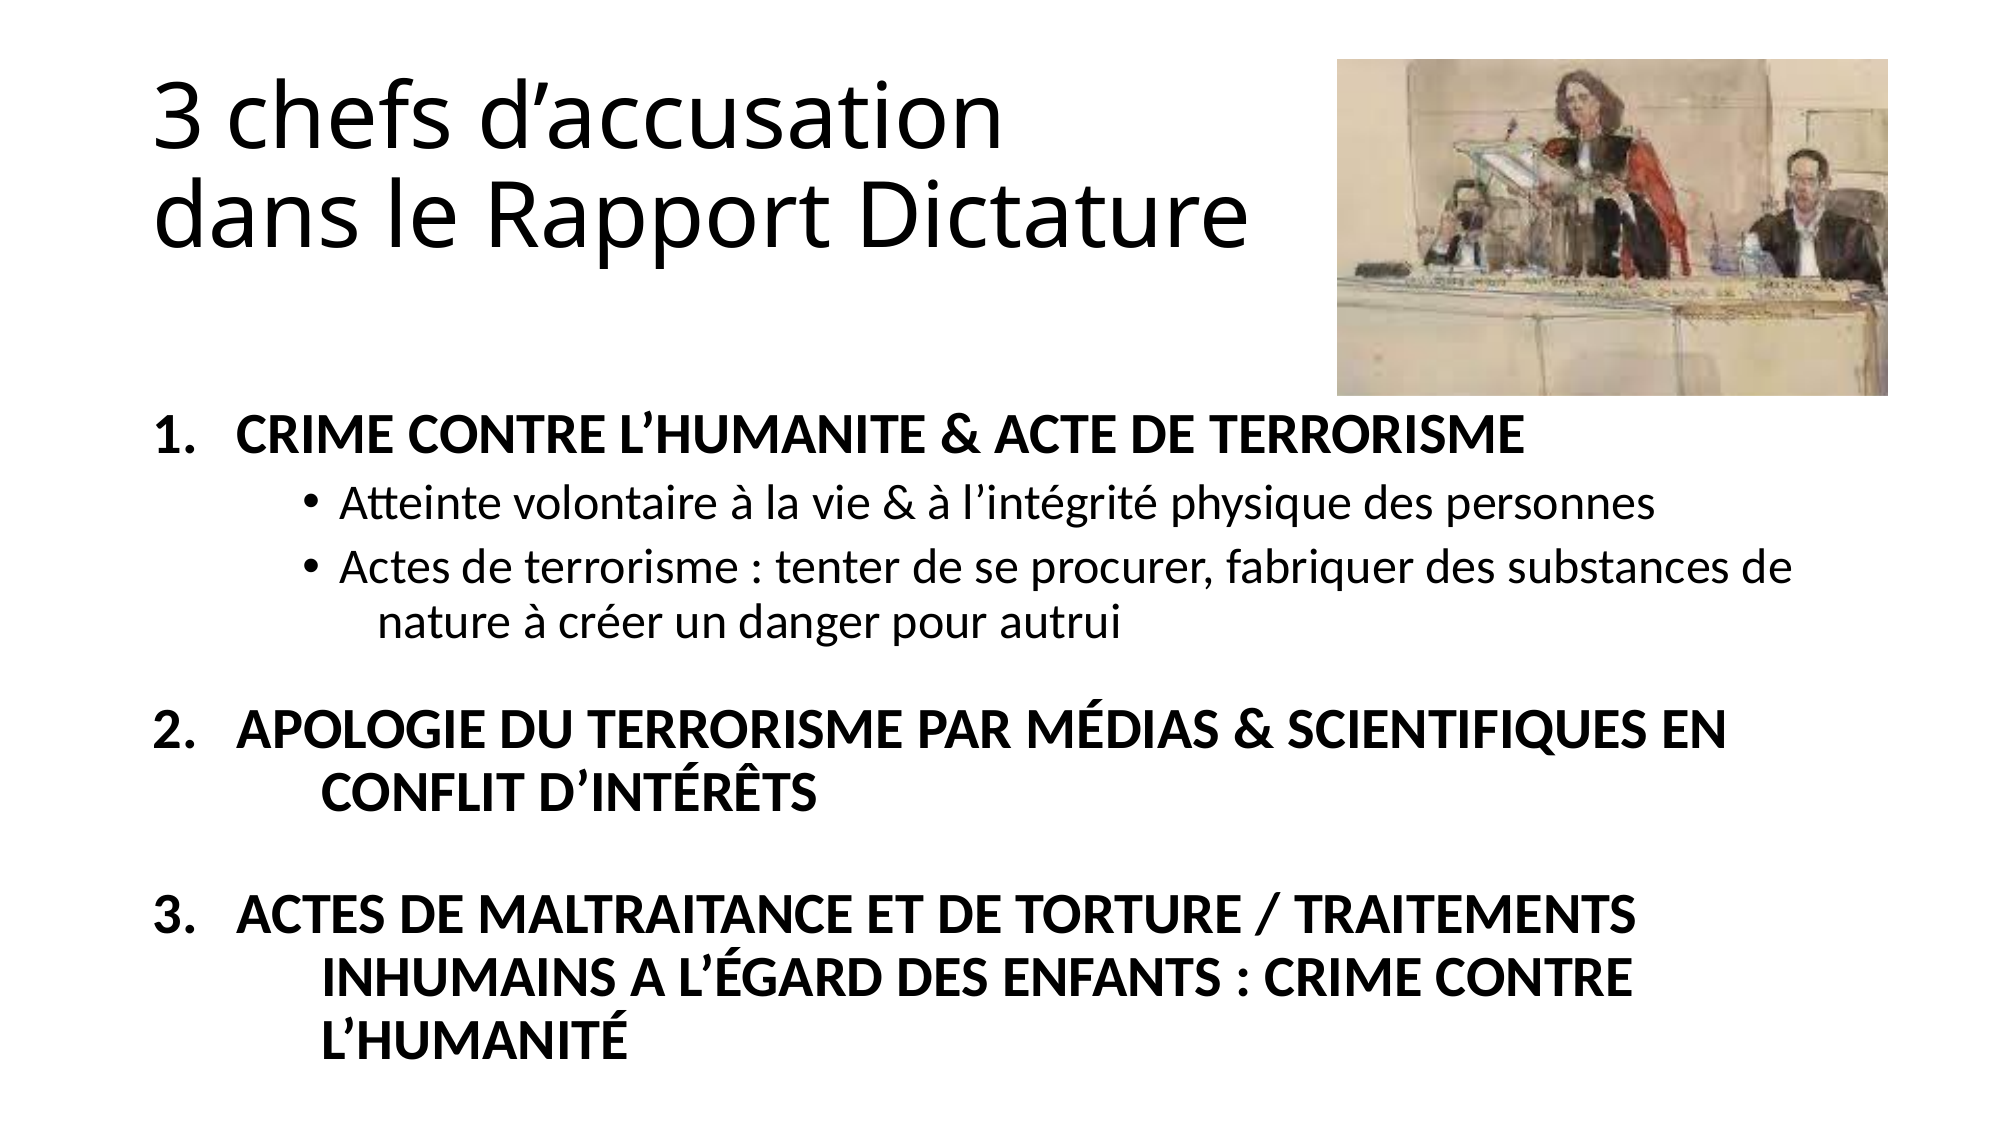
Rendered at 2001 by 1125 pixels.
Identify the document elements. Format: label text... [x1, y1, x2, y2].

picture [1337, 59, 1888, 395]
title 3 chefs d’accusation dans le Rapport Dictature [137, 59, 1337, 278]
list CRIME CONTRE L’HUMANITE & ACTE DE TERRORISME Atteinte volontaire à la vie & à l’intégrité physique des personnes Actes de terrorisme : tenter de se procurer, fabriquer des substances de nature à créer un danger pour autrui APOLOGIE DU TERRORISME PAR MÉDIAS & SCIENTIFIQUES EN CONFLIT D’INTÉRÊTS ACTES DE MALTRAITANCE ET DE TORTURE / TRAITEMENTS INHUMAINS A L’ÉGARD DES ENFANTS : CRIME CONTRE L’HUMANITÉ [137, 395, 1932, 1110]
